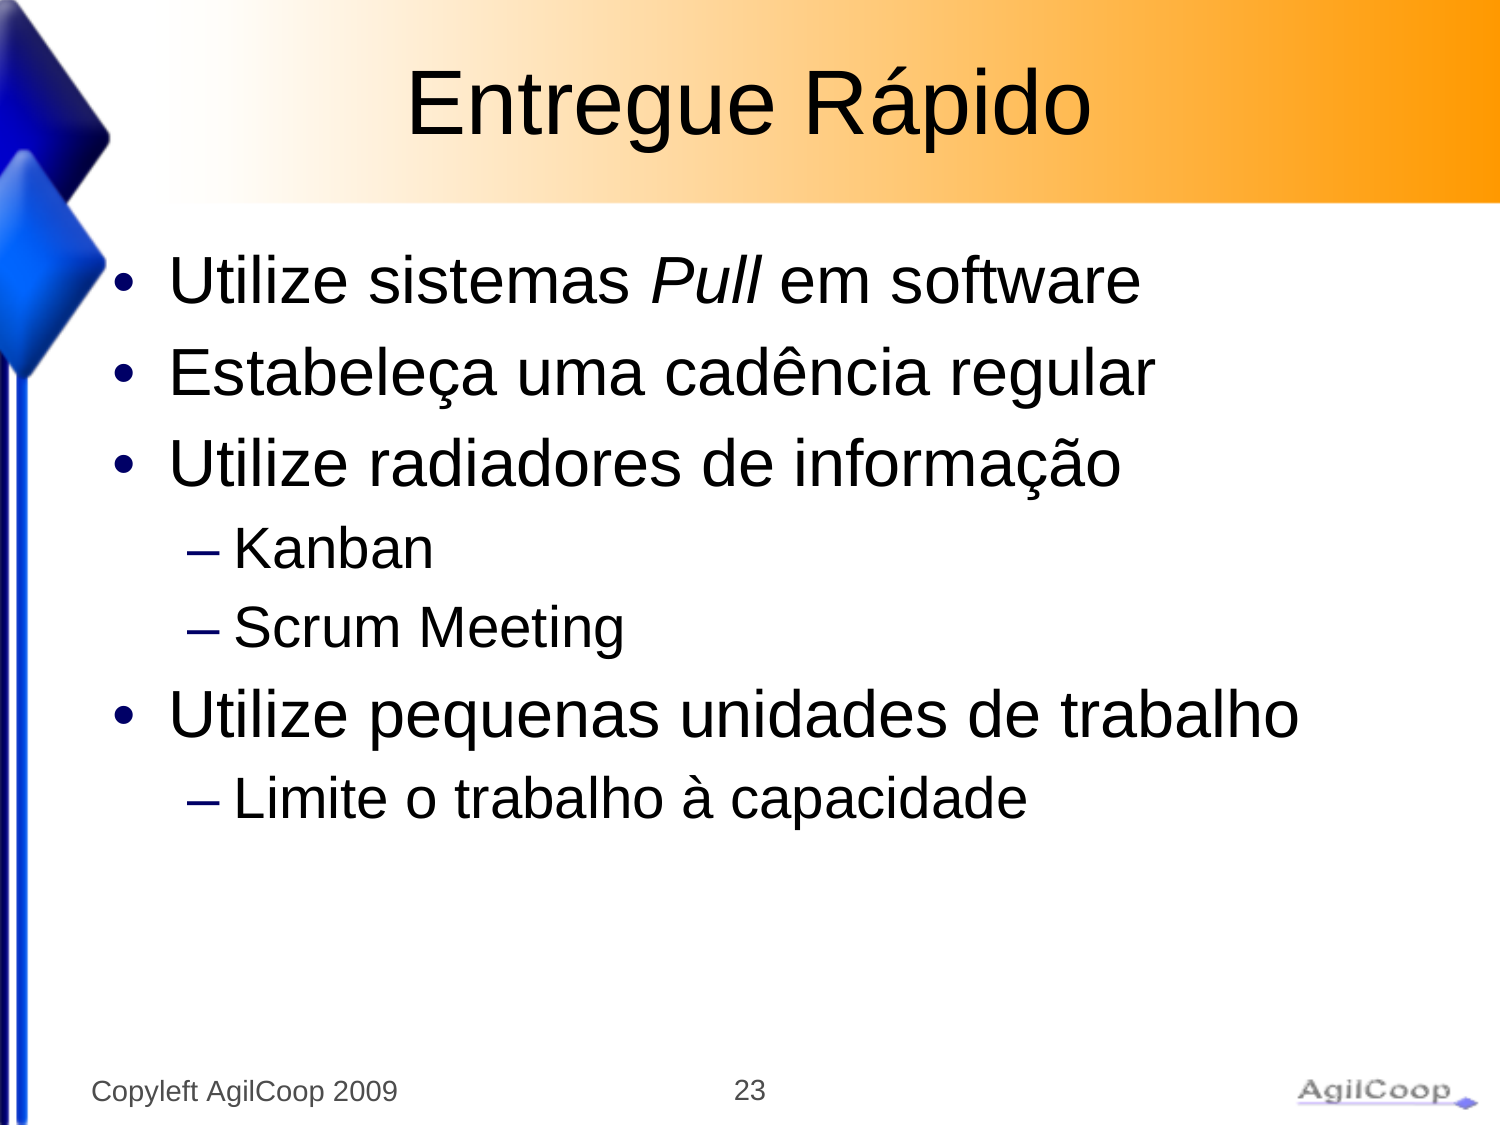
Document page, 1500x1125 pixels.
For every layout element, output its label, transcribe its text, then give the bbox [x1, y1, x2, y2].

picture [0, 0, 1500, 1125]
title Entregue Rápido [75, 16, 1426, 189]
list Utilize sistemas Pull em software Estabeleça uma cadência regular Utilize radiadores de informação Kanban Scrum Meeting Utilize pequenas unidades de trabalho Limite o trabalho à capacidade [112, 243, 1425, 991]
